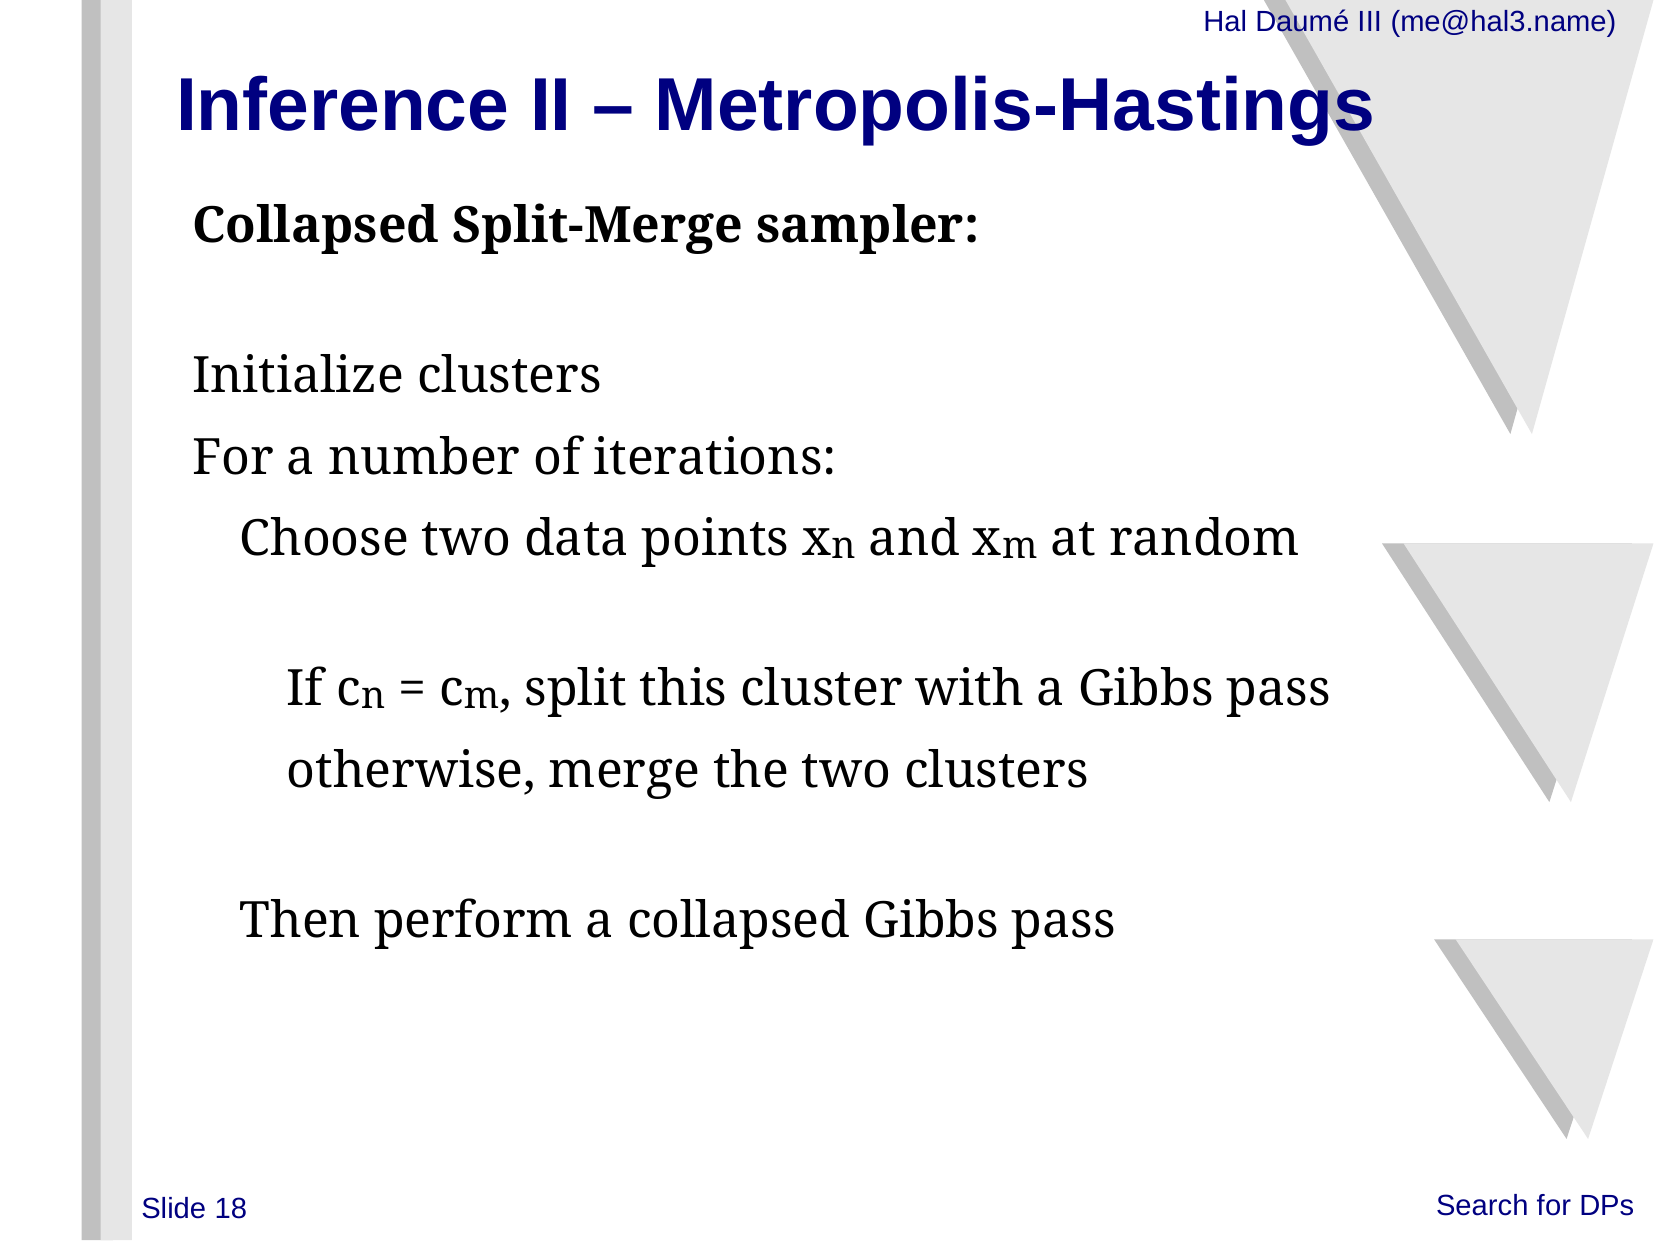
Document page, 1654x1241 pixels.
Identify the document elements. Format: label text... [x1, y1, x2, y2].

list Collapsed Split-Merge sampler: Initialize clusters For a number of iterations: Choose two data points xn and xm at random If cn = cm, split this cluster with a Gibbs pass otherwise, merge the two clusters Then perform a collapsed Gibbs pass [180, 188, 1512, 1127]
title Inference II – Metropolis-Hastings [176, 44, 1509, 166]
